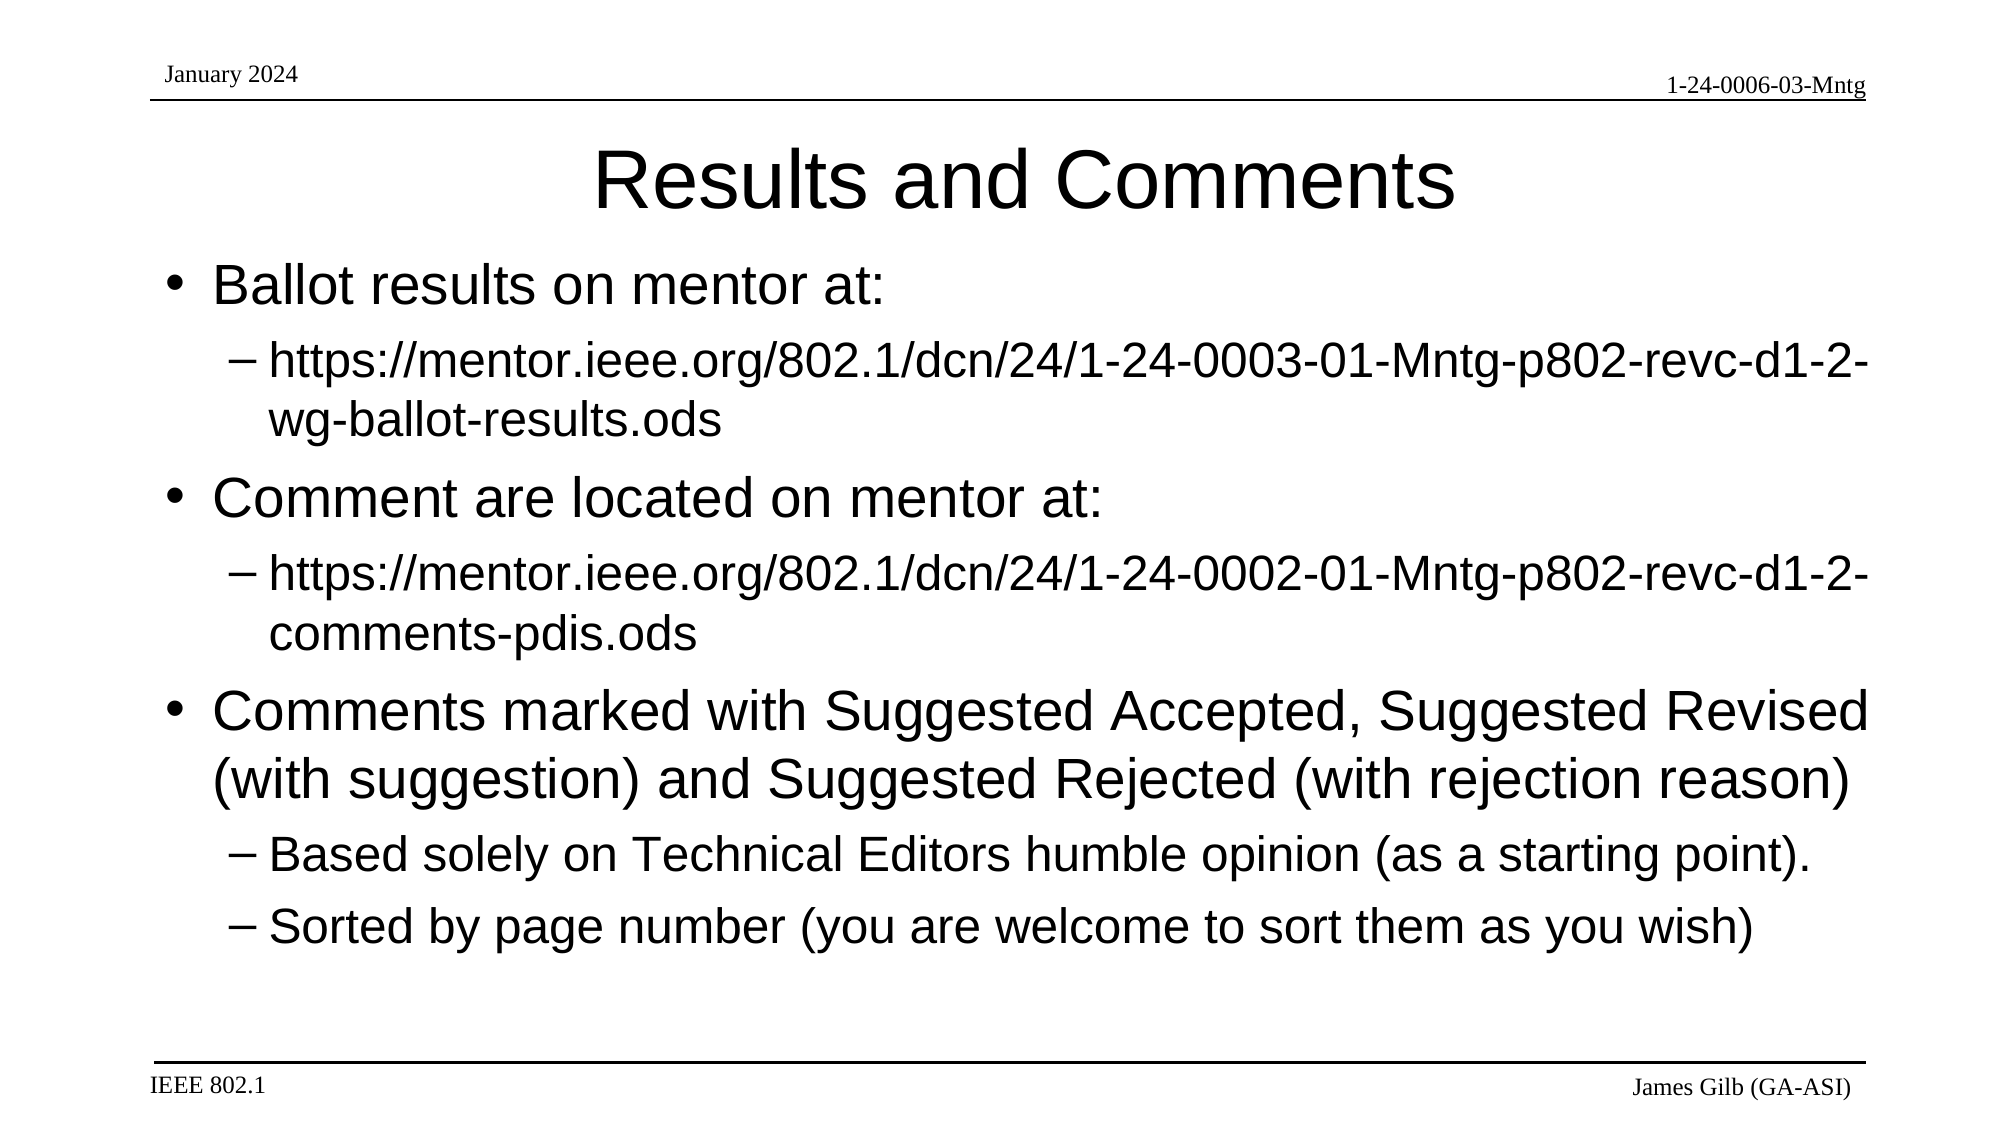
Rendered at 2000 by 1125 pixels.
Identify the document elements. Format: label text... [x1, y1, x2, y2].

list Ballot results on mentor at: https://mentor.ieee.org/802.1/dcn/24/1-24-0003-01-Mntg-p802-revc-d1-2-wg-ballot-results.ods Comment are located on mentor at: https://mentor.ieee.org/802.1/dcn/24/1-24-0002-01-Mntg-p802-revc-d1-2-comments-pdis.ods Comments marked with Suggested Accepted, Suggested Revised (with suggestion) and Suggested Rejected (with rejection reason) Based solely on Technical Editors humble opinion (as a starting point). Sorted by page number (you are welcome to sort them as you wish) [150, 239, 1900, 1051]
title Results and Comments [149, 112, 1900, 238]
